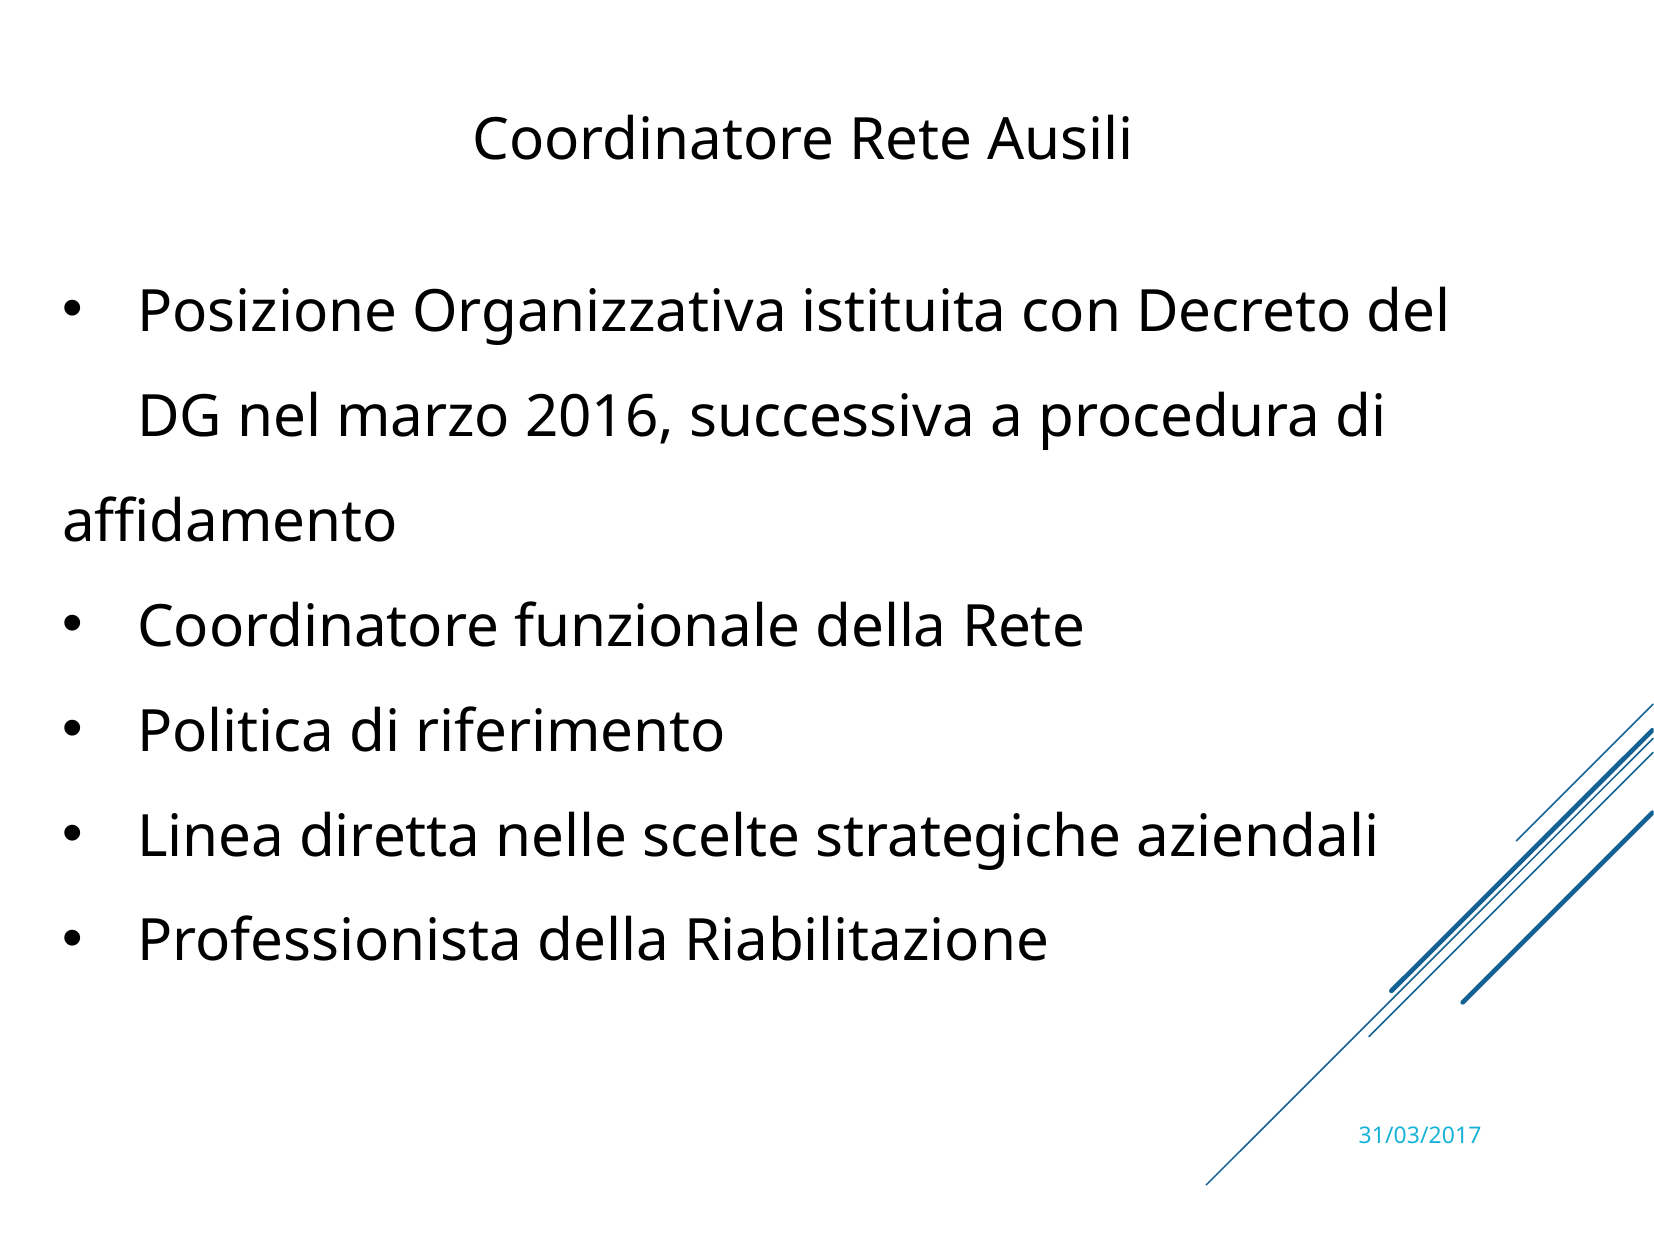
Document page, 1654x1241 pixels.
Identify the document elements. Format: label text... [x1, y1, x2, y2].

text_box Coordinatore Rete Ausili Posizione Organizzativa istituita con Decreto del DG nel marzo 2016, successiva a procedura di affidamento Coordinatore funzionale della Rete Politica di riferimento Linea diretta nelle scelte strategiche aziendali Professionista della Riabilitazione [47, 100, 1560, 1035]
text_box 31/03/2017 [1343, 1116, 1561, 1183]
